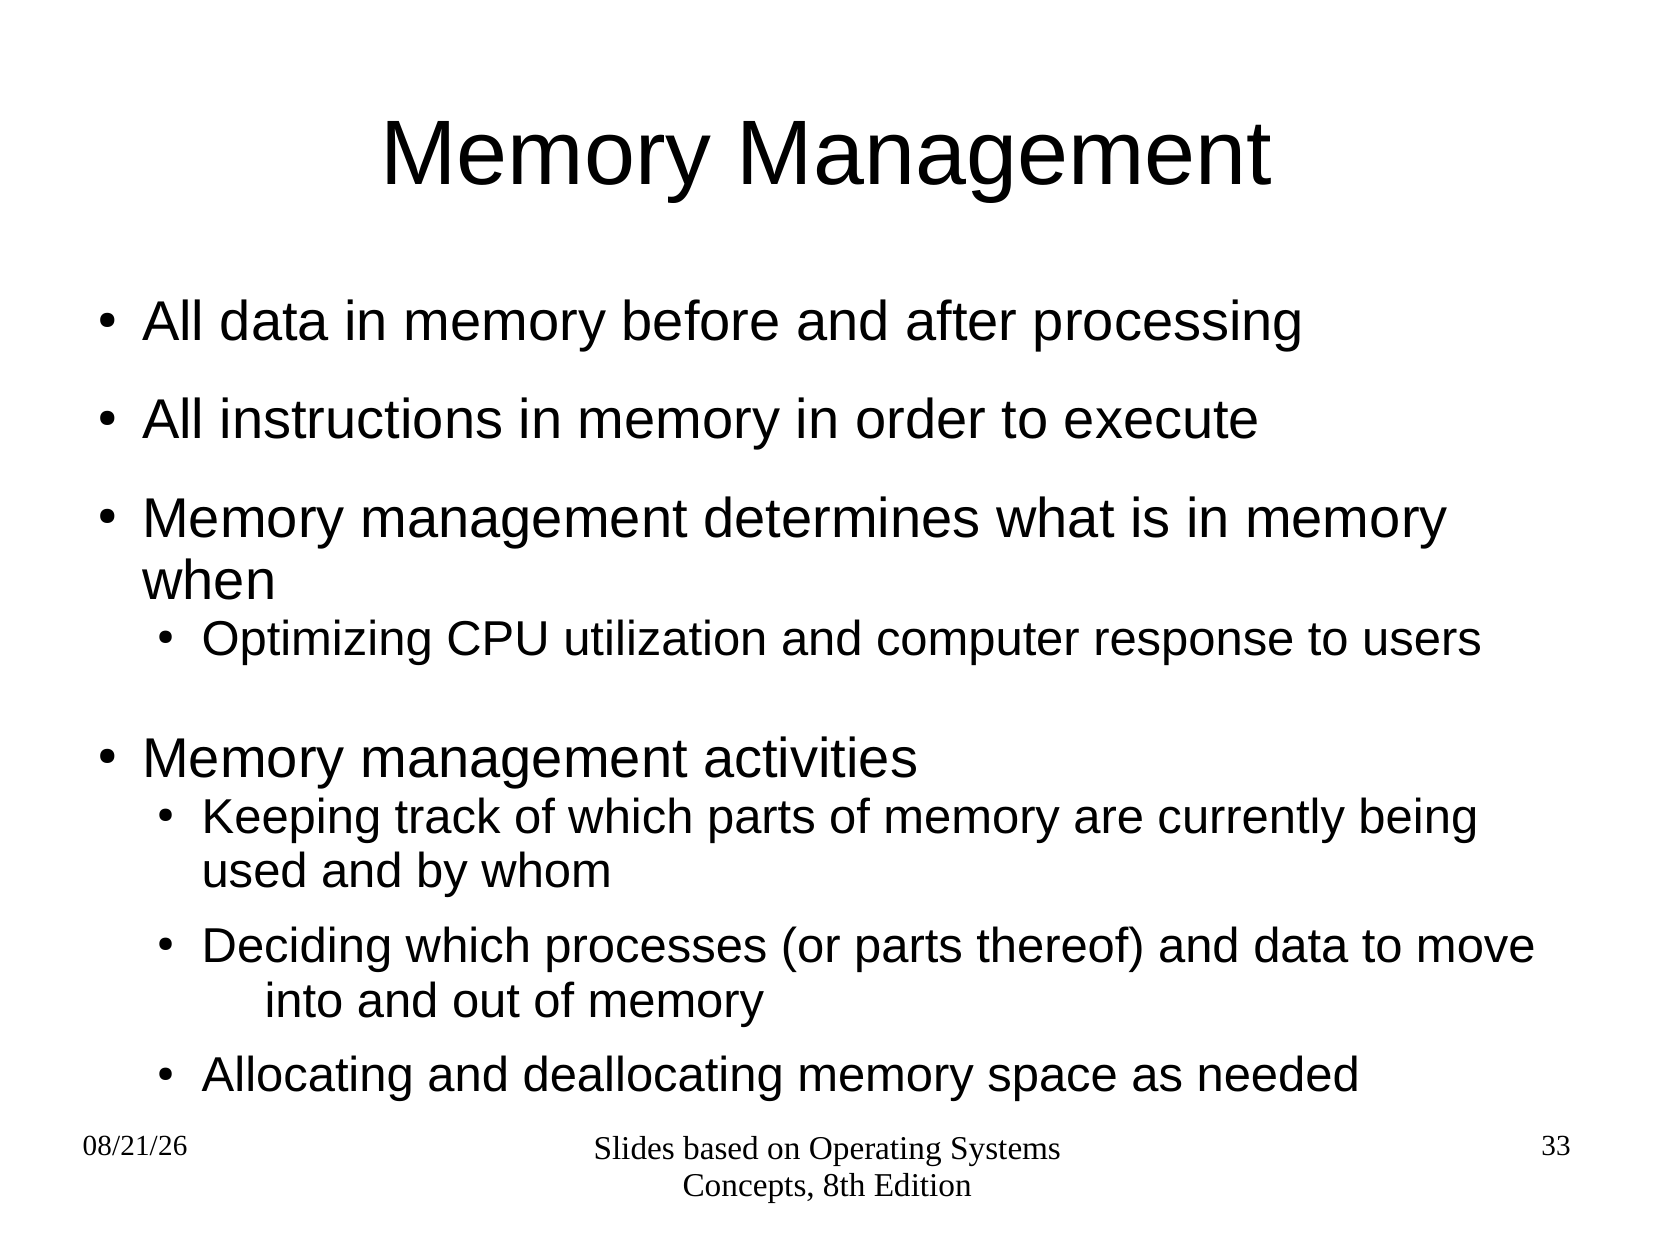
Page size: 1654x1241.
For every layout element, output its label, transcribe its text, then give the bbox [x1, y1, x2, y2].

list All data in memory before and after processing All instructions in memory in order to execute Memory management determines what is in memory when Optimizing CPU utilization and computer response to users Memory management activities Keeping track of which parts of memory are currently being used and by whom Deciding which processes (or parts thereof) and data to move into and out of memory Allocating and deallocating memory space as needed [82, 290, 1571, 1109]
title Memory Management [82, 49, 1571, 257]
